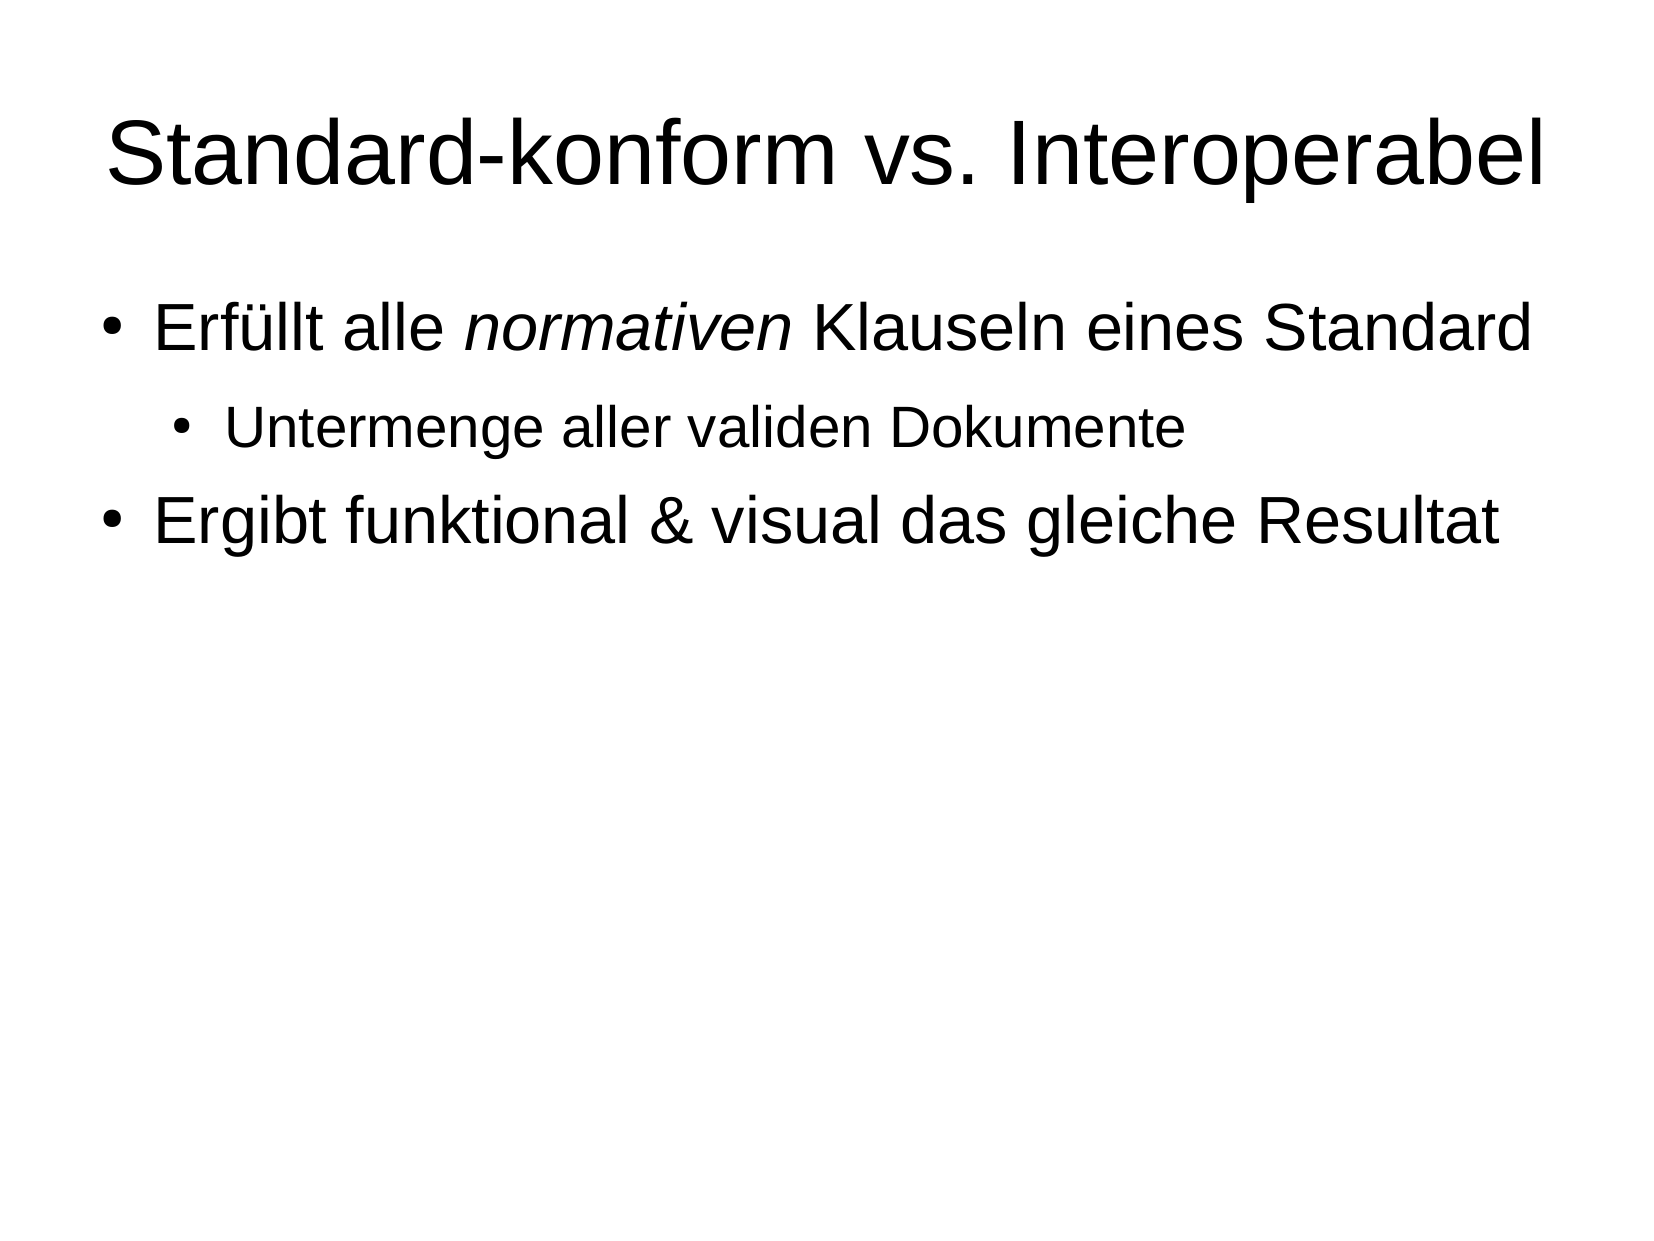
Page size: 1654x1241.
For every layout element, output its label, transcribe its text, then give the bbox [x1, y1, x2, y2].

list Erfüllt alle normativen Klauseln eines Standard Untermenge aller validen Dokumente Ergibt funktional & visual das gleiche Resultat [82, 290, 1571, 1109]
title Standard-konform vs. Interoperabel [82, 56, 1571, 250]
